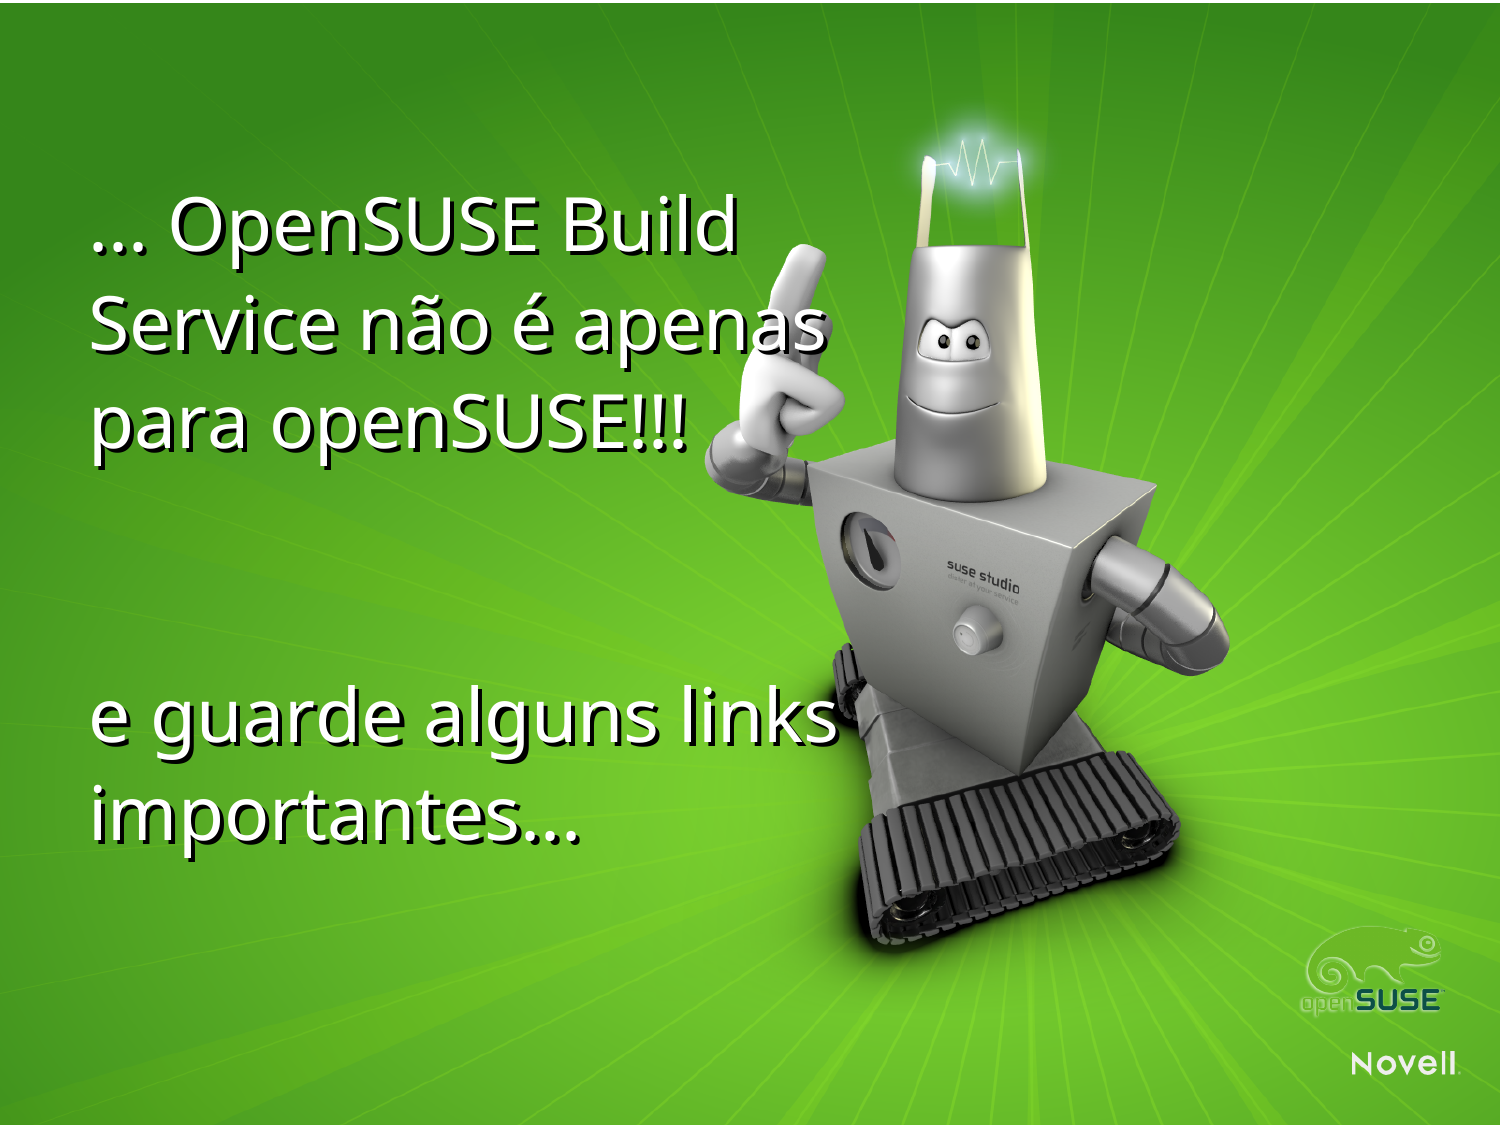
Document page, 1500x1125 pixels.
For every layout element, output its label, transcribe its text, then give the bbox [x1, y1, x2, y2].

title ... OpenSUSE Build Service não é apenas para openSUSE!!! e guarde alguns links importantes... [88, 118, 916, 916]
picture [0, 3, 1500, 1125]
